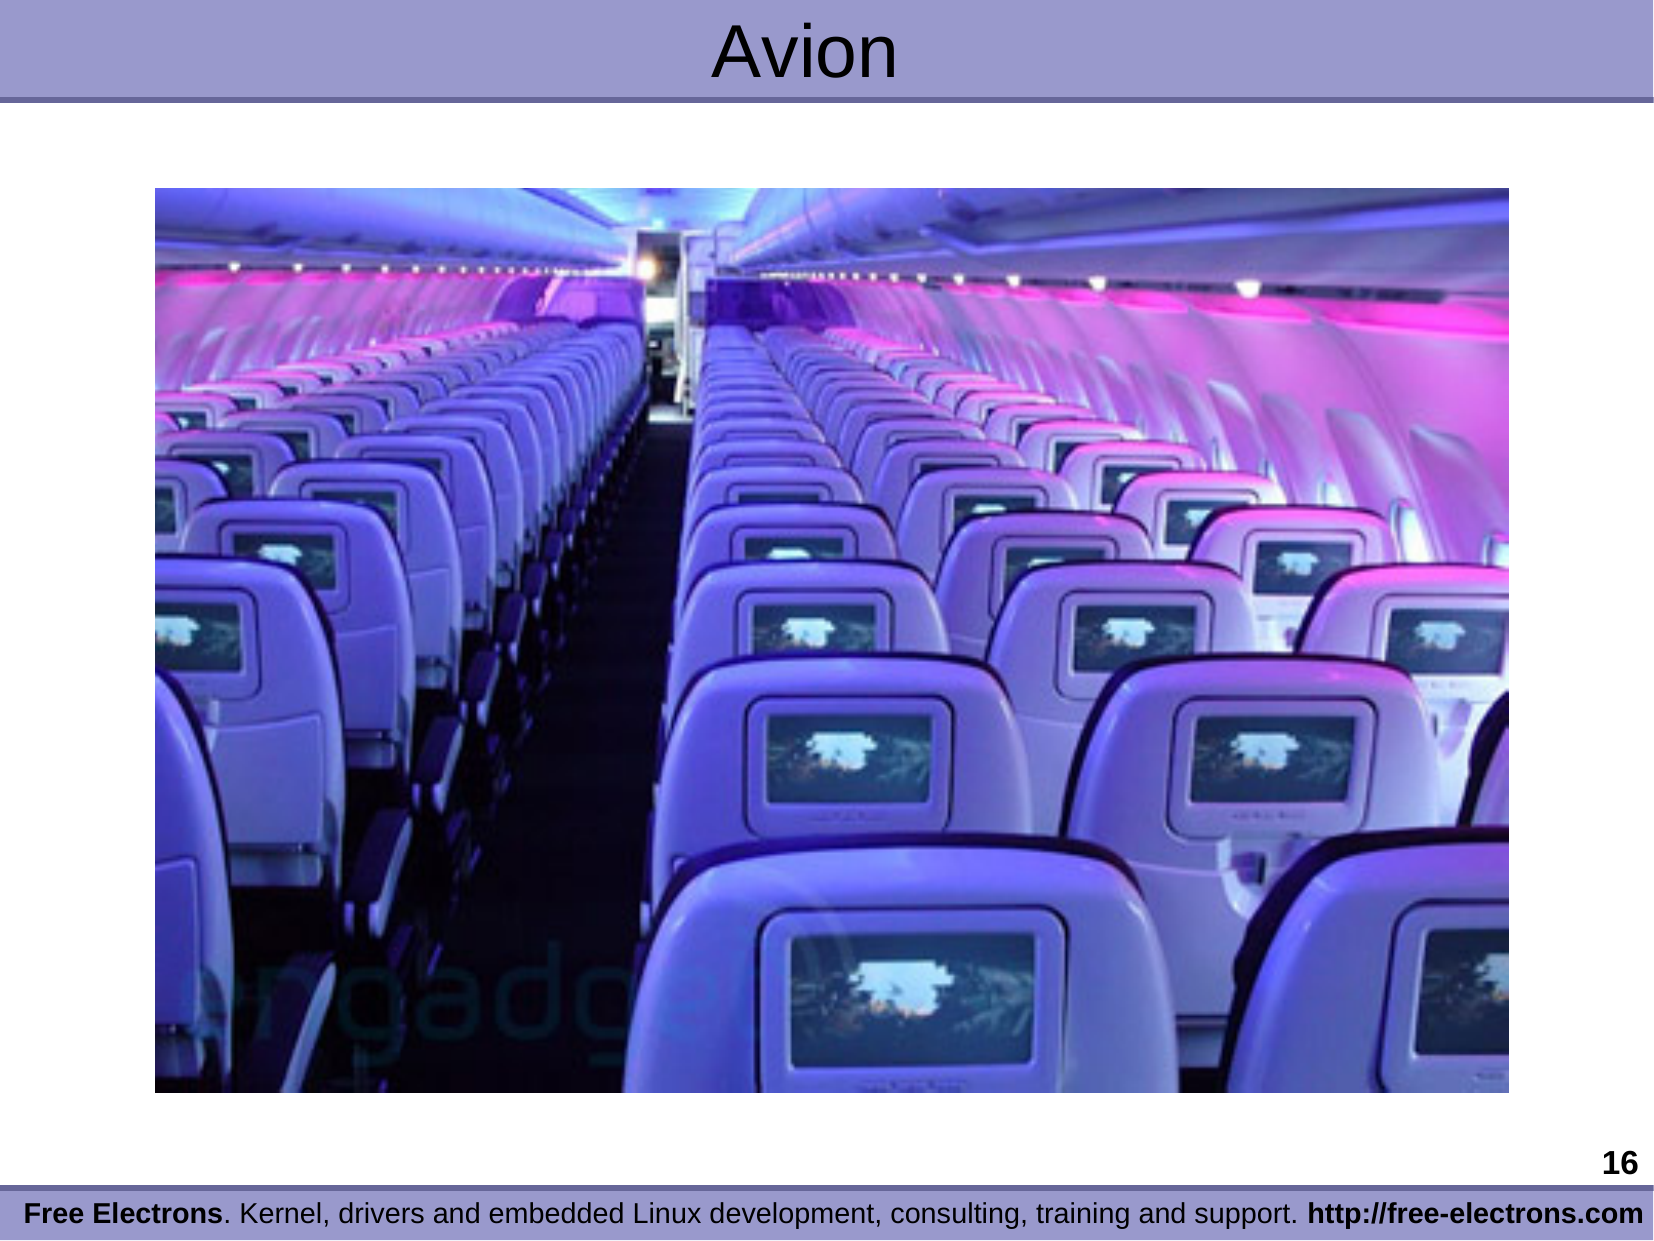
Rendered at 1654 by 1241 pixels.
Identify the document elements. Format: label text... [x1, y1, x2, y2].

picture [155, 188, 1509, 1093]
title Avion [60, 4, 1551, 98]
